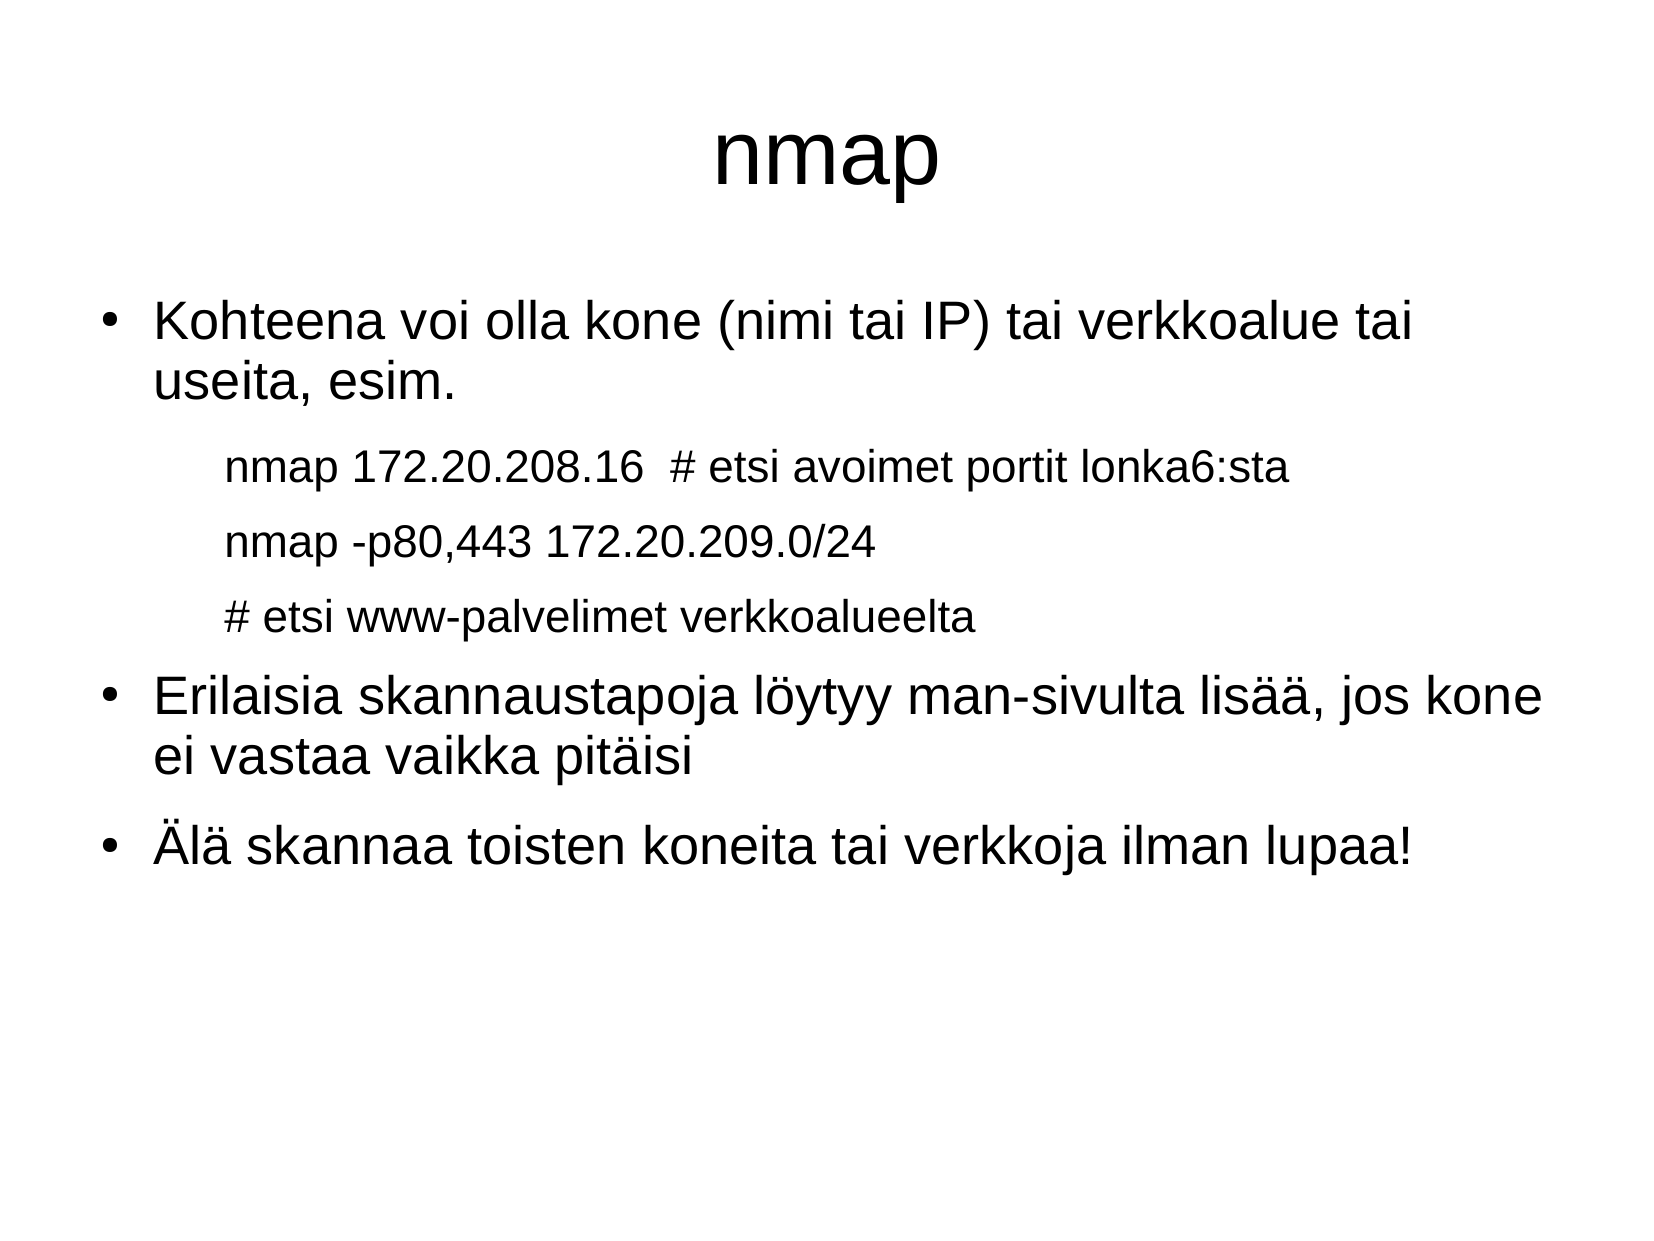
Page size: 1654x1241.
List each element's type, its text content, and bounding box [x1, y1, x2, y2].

list Kohteena voi olla kone (nimi tai IP) tai verkkoalue tai useita, esim. nmap 172.20.208.16 # etsi avoimet portit lonka6:sta nmap -p80,443 172.20.209.0/24 # etsi www-palvelimet verkkoalueelta Erilaisia skannaustapoja löytyy man-sivulta lisää, jos kone ei vastaa vaikka pitäisi Älä skannaa toisten koneita tai verkkoja ilman lupaa! [82, 290, 1571, 1010]
title nmap [82, 49, 1571, 257]
